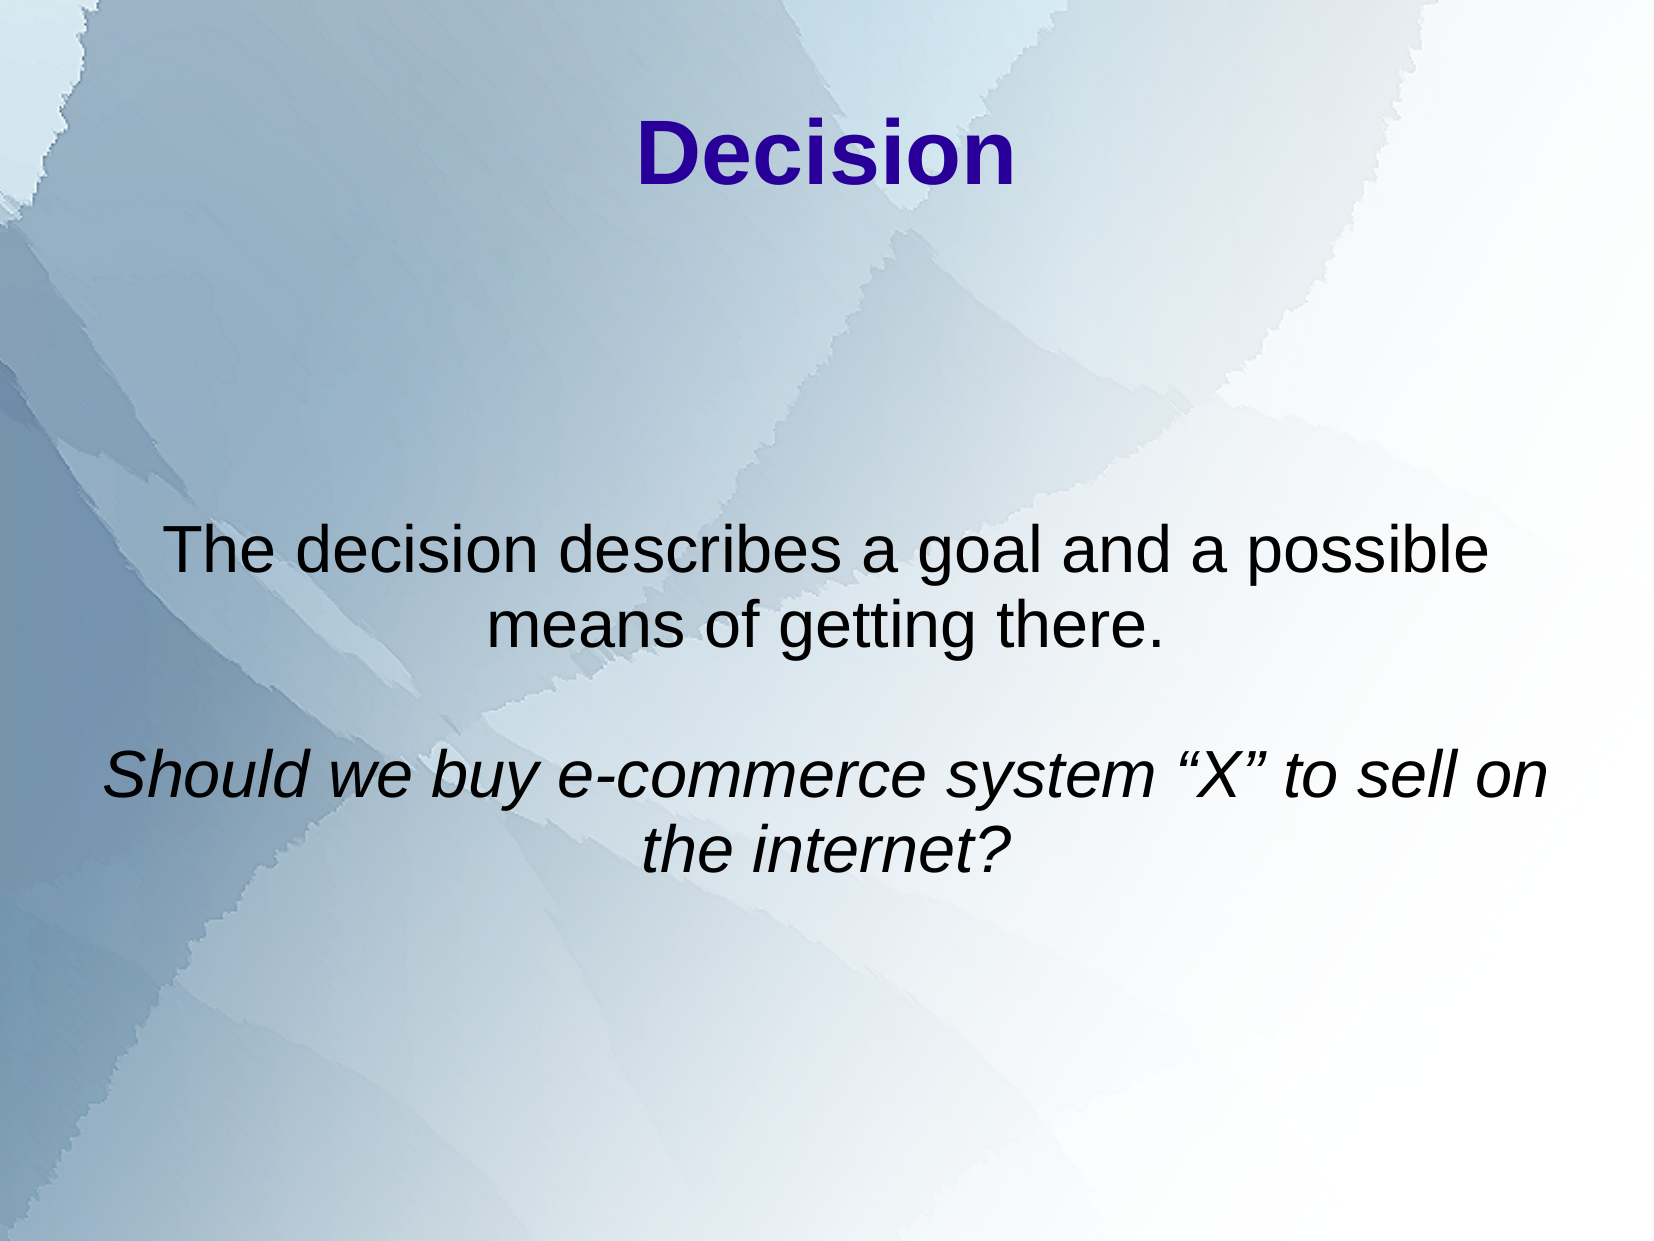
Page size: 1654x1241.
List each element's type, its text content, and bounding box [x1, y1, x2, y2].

subtitle The decision describes a goal and a possible means of getting there. Should we buy e-commerce system “X” to sell on the internet? [82, 297, 1571, 1102]
title Decision [82, 56, 1571, 250]
picture [0, 0, 1654, 1241]
